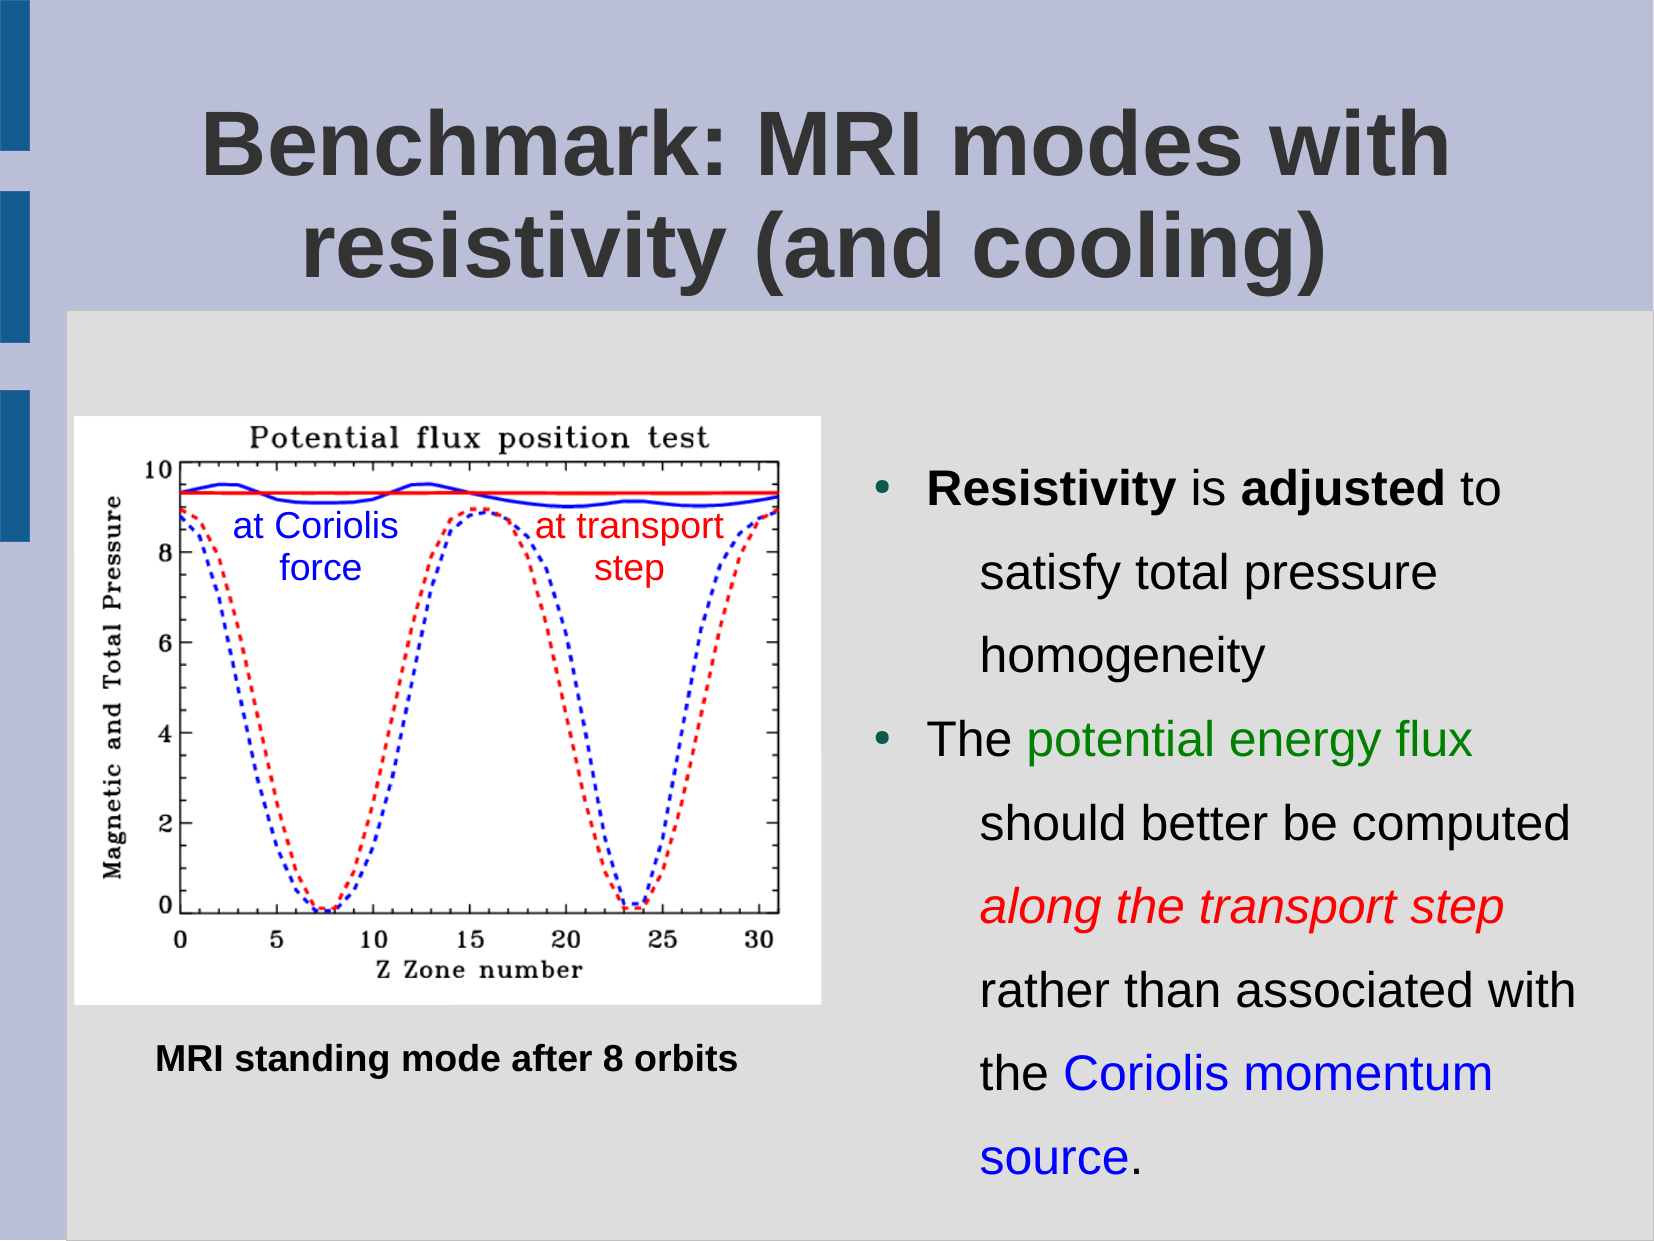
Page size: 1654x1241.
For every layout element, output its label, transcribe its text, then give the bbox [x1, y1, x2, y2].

text_box at Coriolis force [168, 496, 474, 638]
text_box MRI standing mode after 8 orbits [140, 1030, 754, 1088]
list Resistivity is adjusted to satisfy total pressure homogeneity The potential energy flux should better be computed along the transport step rather than associated with the Coriolis momentum source. [837, 432, 1602, 1094]
text_box at transport step [510, 497, 749, 596]
picture [74, 415, 822, 1005]
title Benchmark: MRI modes with resistivity (and cooling) [121, 91, 1534, 299]
